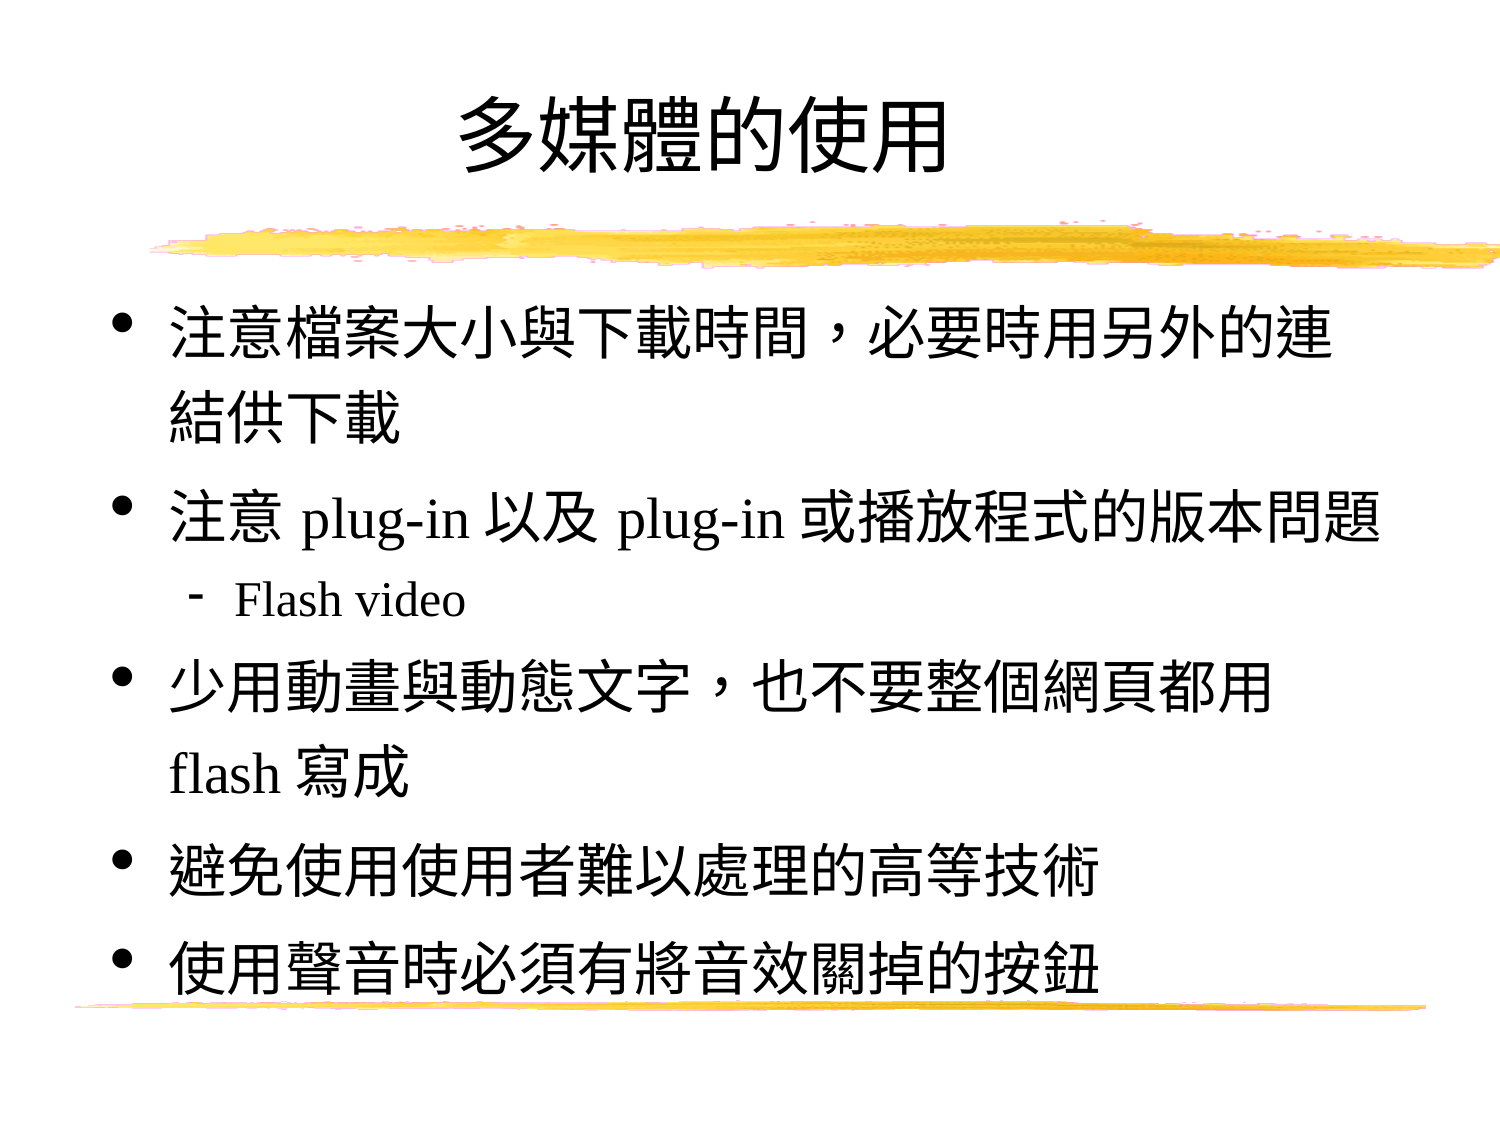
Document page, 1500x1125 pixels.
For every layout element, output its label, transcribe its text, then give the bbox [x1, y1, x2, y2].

picture [75, 999, 112, 1013]
list 注意檔案大小與下載時間，必要時用另外的連結供下載 注意plug-in以及plug-in或播放程式的版本問題 Flash video 少用動畫與動態文字，也不要整個網頁都用flash寫成 避免使用使用者難以處理的高等技術 使用聲音時必須有將音效關掉的按鈕 [112, 287, 1388, 1024]
title 多媒體的使用 [66, 30, 1342, 231]
picture [150, 215, 1500, 279]
picture [1388, 999, 1426, 1013]
